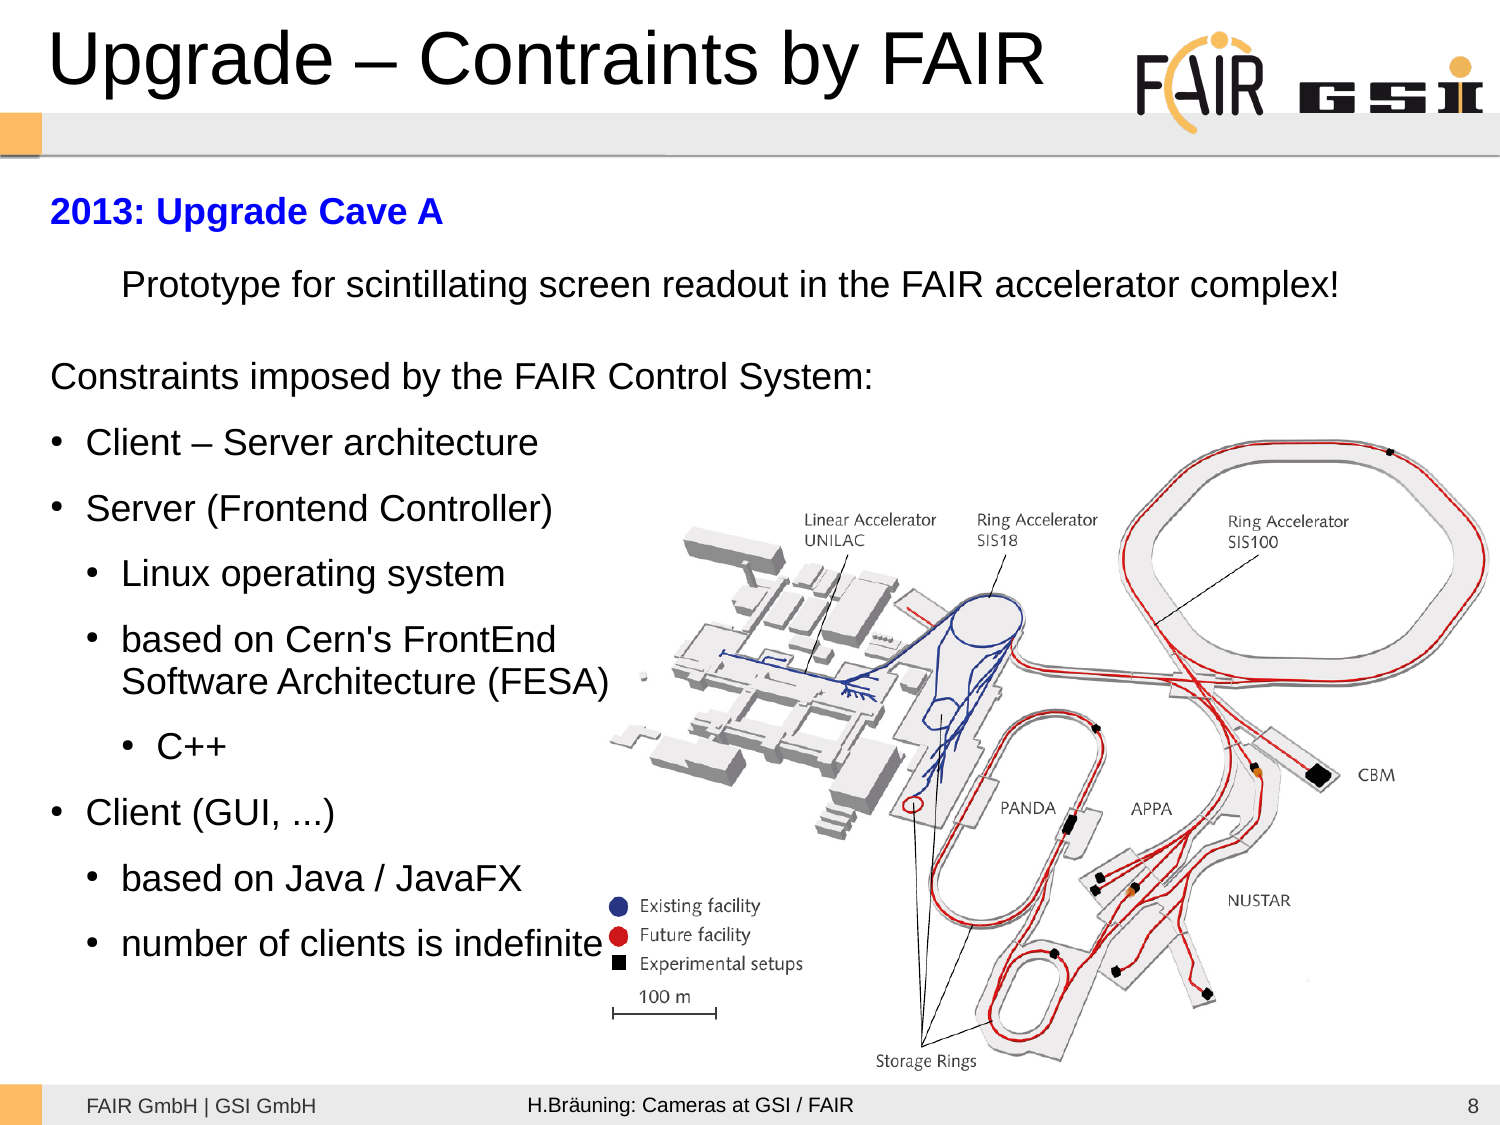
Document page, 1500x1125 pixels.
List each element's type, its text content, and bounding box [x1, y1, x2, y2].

text_box 2013: Upgrade Cave A [35, 183, 791, 282]
picture [1298, 54, 1484, 113]
picture [1136, 29, 1264, 136]
text_box Prototype for scintillating screen readout in the FAIR accelerator complex! [106, 256, 1459, 314]
text_box Constraints imposed by the FAIR Control System: Client – Server architecture Server (Frontend Controller) Linux operating system based on Cern's FrontEnd Software Architecture (FESA) C++ Client (GUI, ...) based on Java / JavaFX number of clients is indefinite [35, 348, 1071, 973]
title Upgrade – Contraints by FAIR [47, 0, 1117, 119]
picture [599, 431, 1500, 1077]
